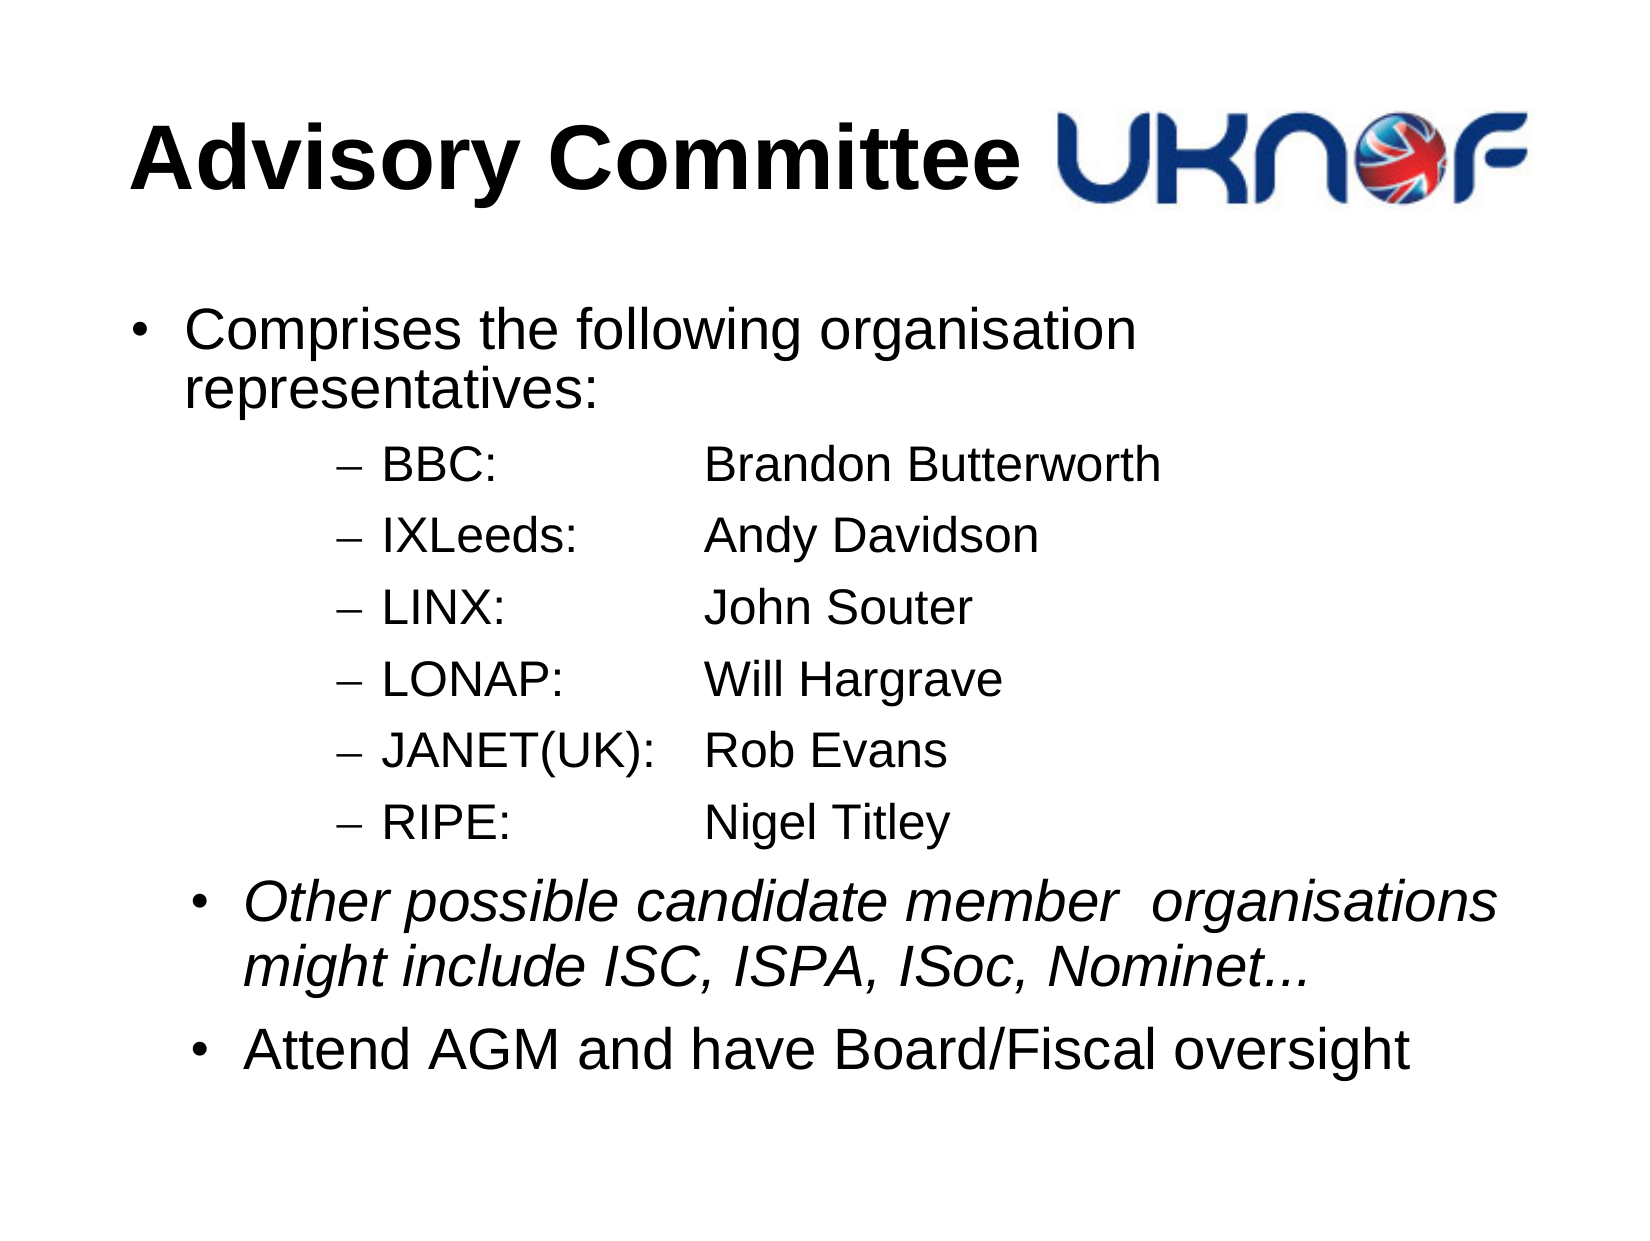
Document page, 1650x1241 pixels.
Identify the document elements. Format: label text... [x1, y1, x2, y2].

picture [1065, 93, 1536, 225]
list Comprises the following organisation representatives: BBC: Brandon Butterworth IXLeeds: Andy Davidson LINX: John Souter LONAP: Will Hargrave JANET(UK): Rob Evans RIPE: Nigel Titley Other possible candidate member organisations might include ISC, ISPA, ISoc, Nominet... Attend AGM and have Board/Fiscal oversight [129, 303, 1532, 1137]
title Advisory Committee [88, 55, 1065, 262]
